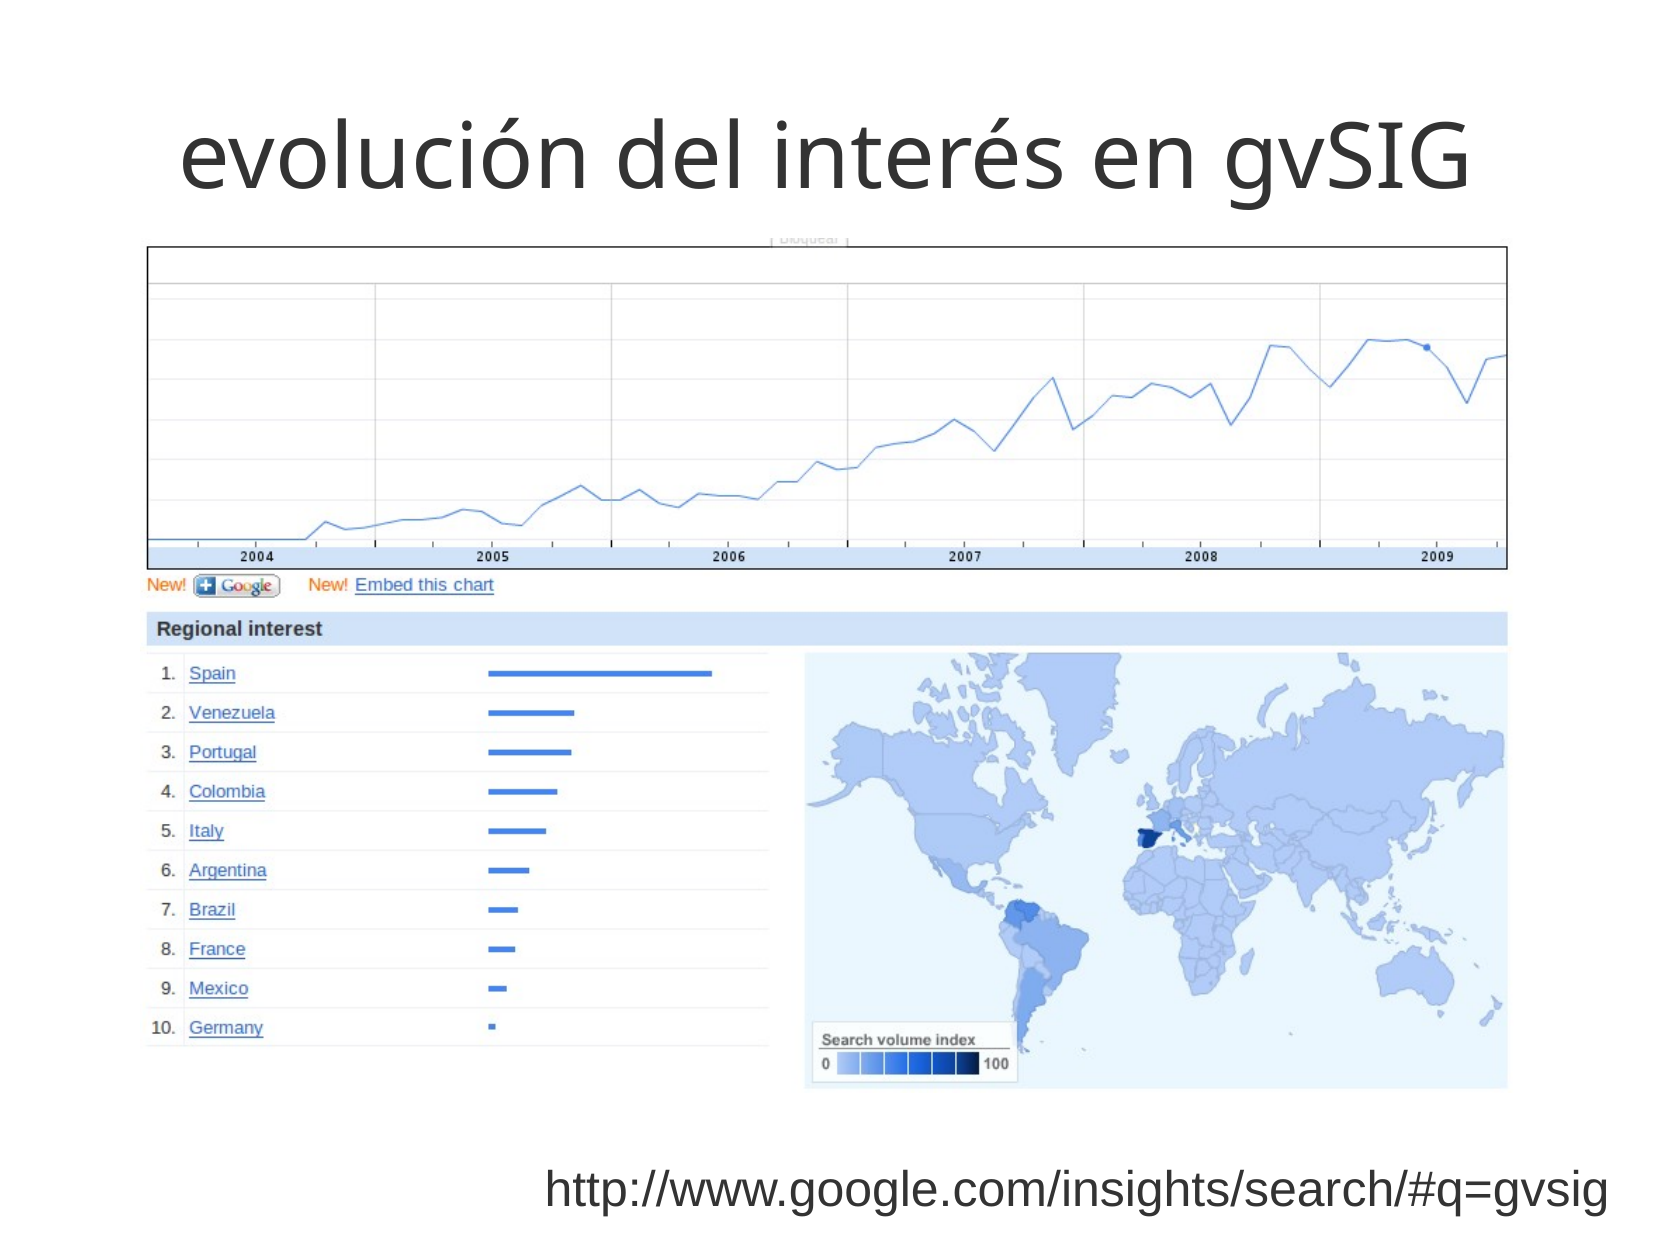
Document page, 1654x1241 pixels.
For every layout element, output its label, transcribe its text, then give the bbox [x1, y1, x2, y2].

text_box http://www.google.com/insights/search/#q=gvsig [265, 1153, 1625, 1225]
title evolución del interés en gvSIG [82, 49, 1571, 257]
picture [140, 238, 1536, 1093]
